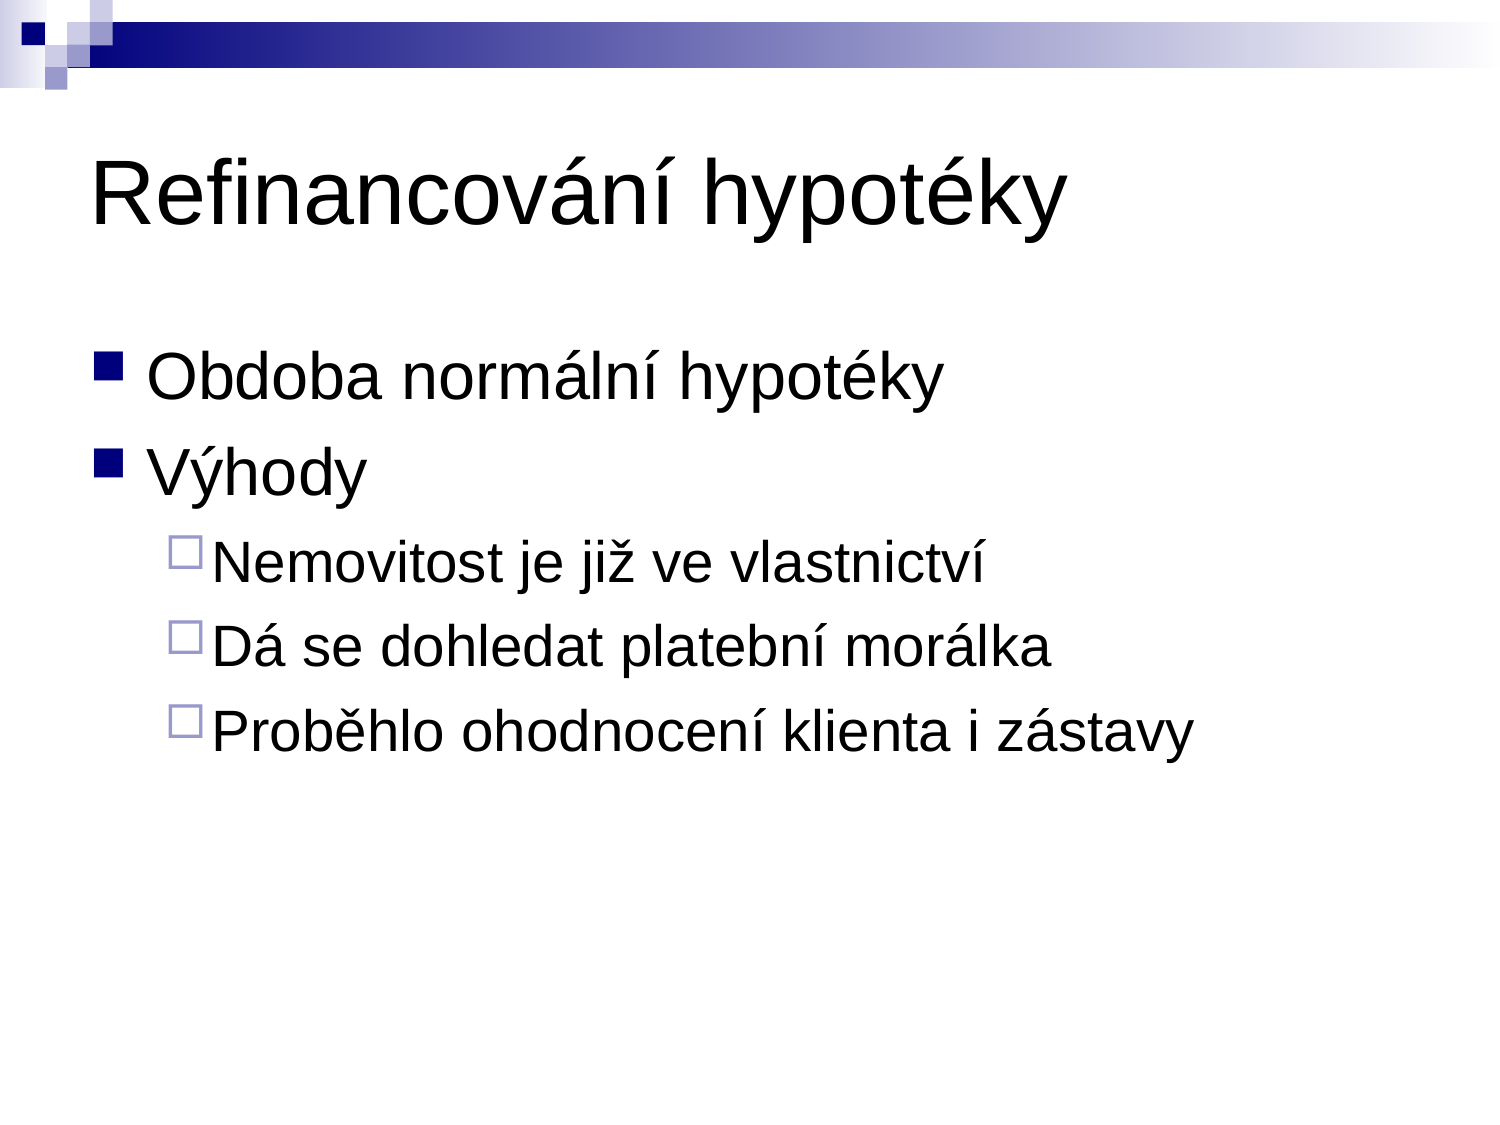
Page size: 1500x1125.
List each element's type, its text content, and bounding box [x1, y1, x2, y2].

list Obdoba normální hypotéky Výhody Nemovitost je již ve vlastnictví Dá se dohledat platební morálka Proběhlo ohodnocení klienta i zástavy [75, 324, 1426, 963]
title Refinancování hypotéky [75, 75, 1426, 301]
